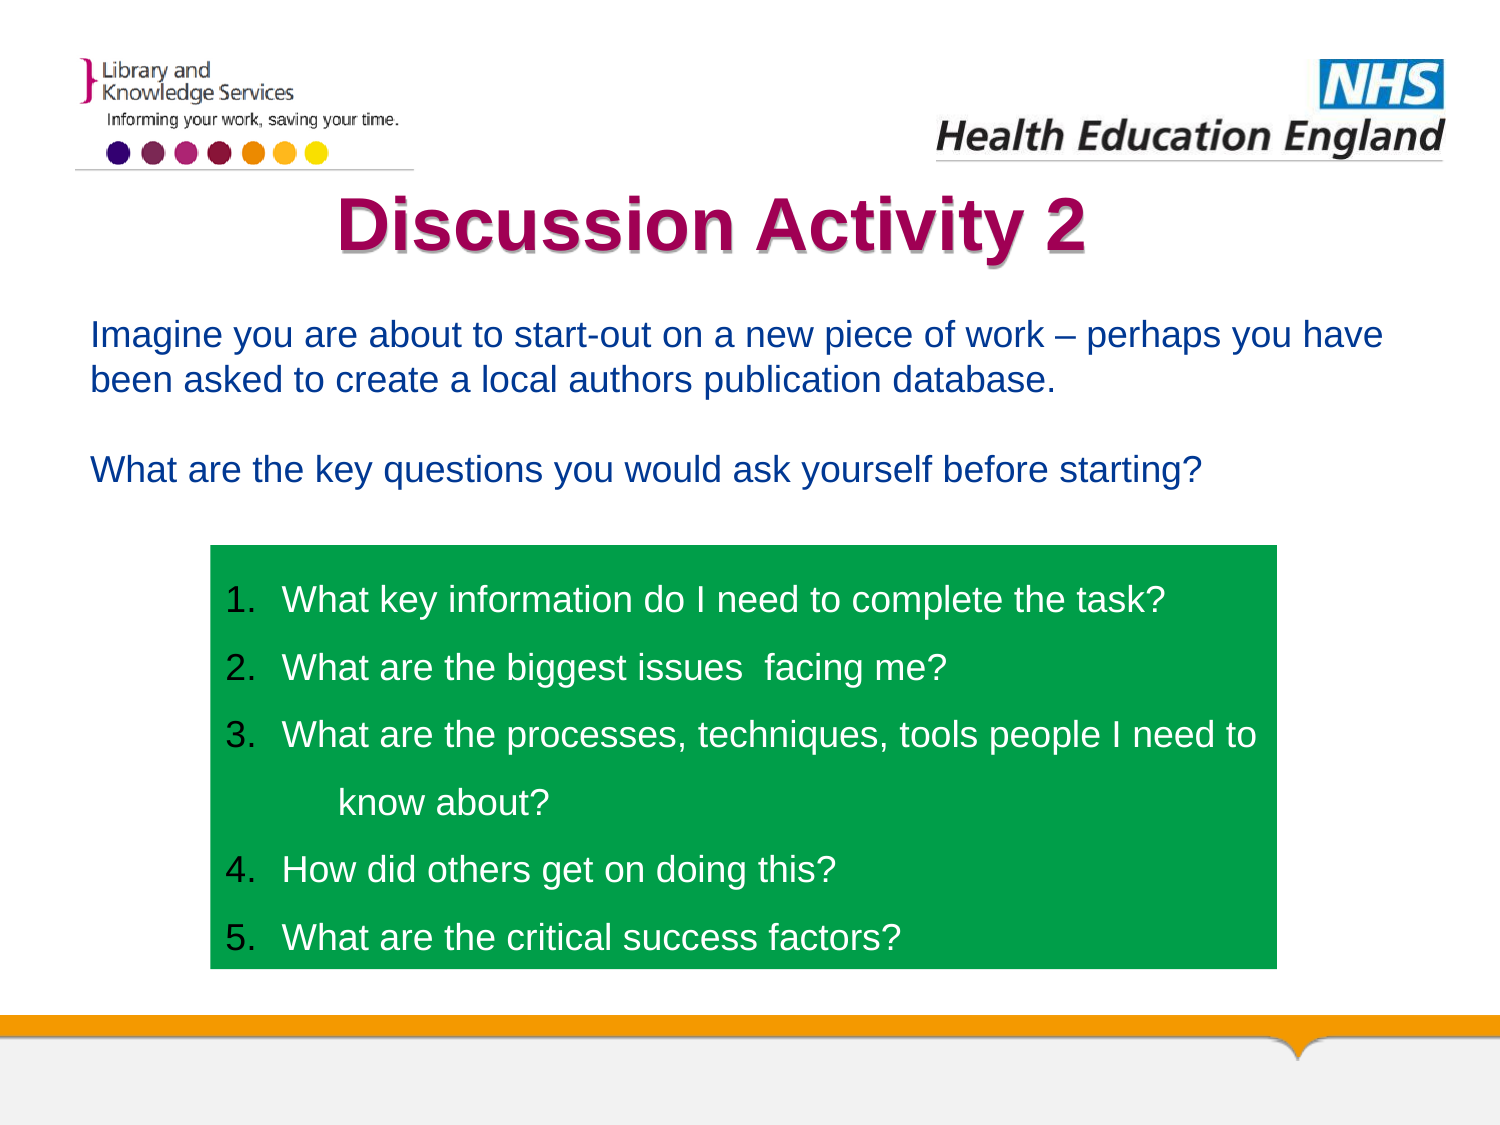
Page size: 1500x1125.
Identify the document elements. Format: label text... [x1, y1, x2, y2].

picture [75, 54, 416, 169]
text_box What key information do I need to complete the task? What are the biggest issues facing me? What are the processes, techniques, tools people I need to know about? How did others get on doing this? What are the critical success factors? [210, 545, 1277, 970]
title Discussion Activity 2 [56, 190, 937, 303]
text_box Imagine you are about to start-out on a new piece of work – perhaps you have been asked to create a local authors publication database. What are the key questions you would ask yourself before starting? [75, 302, 1426, 499]
